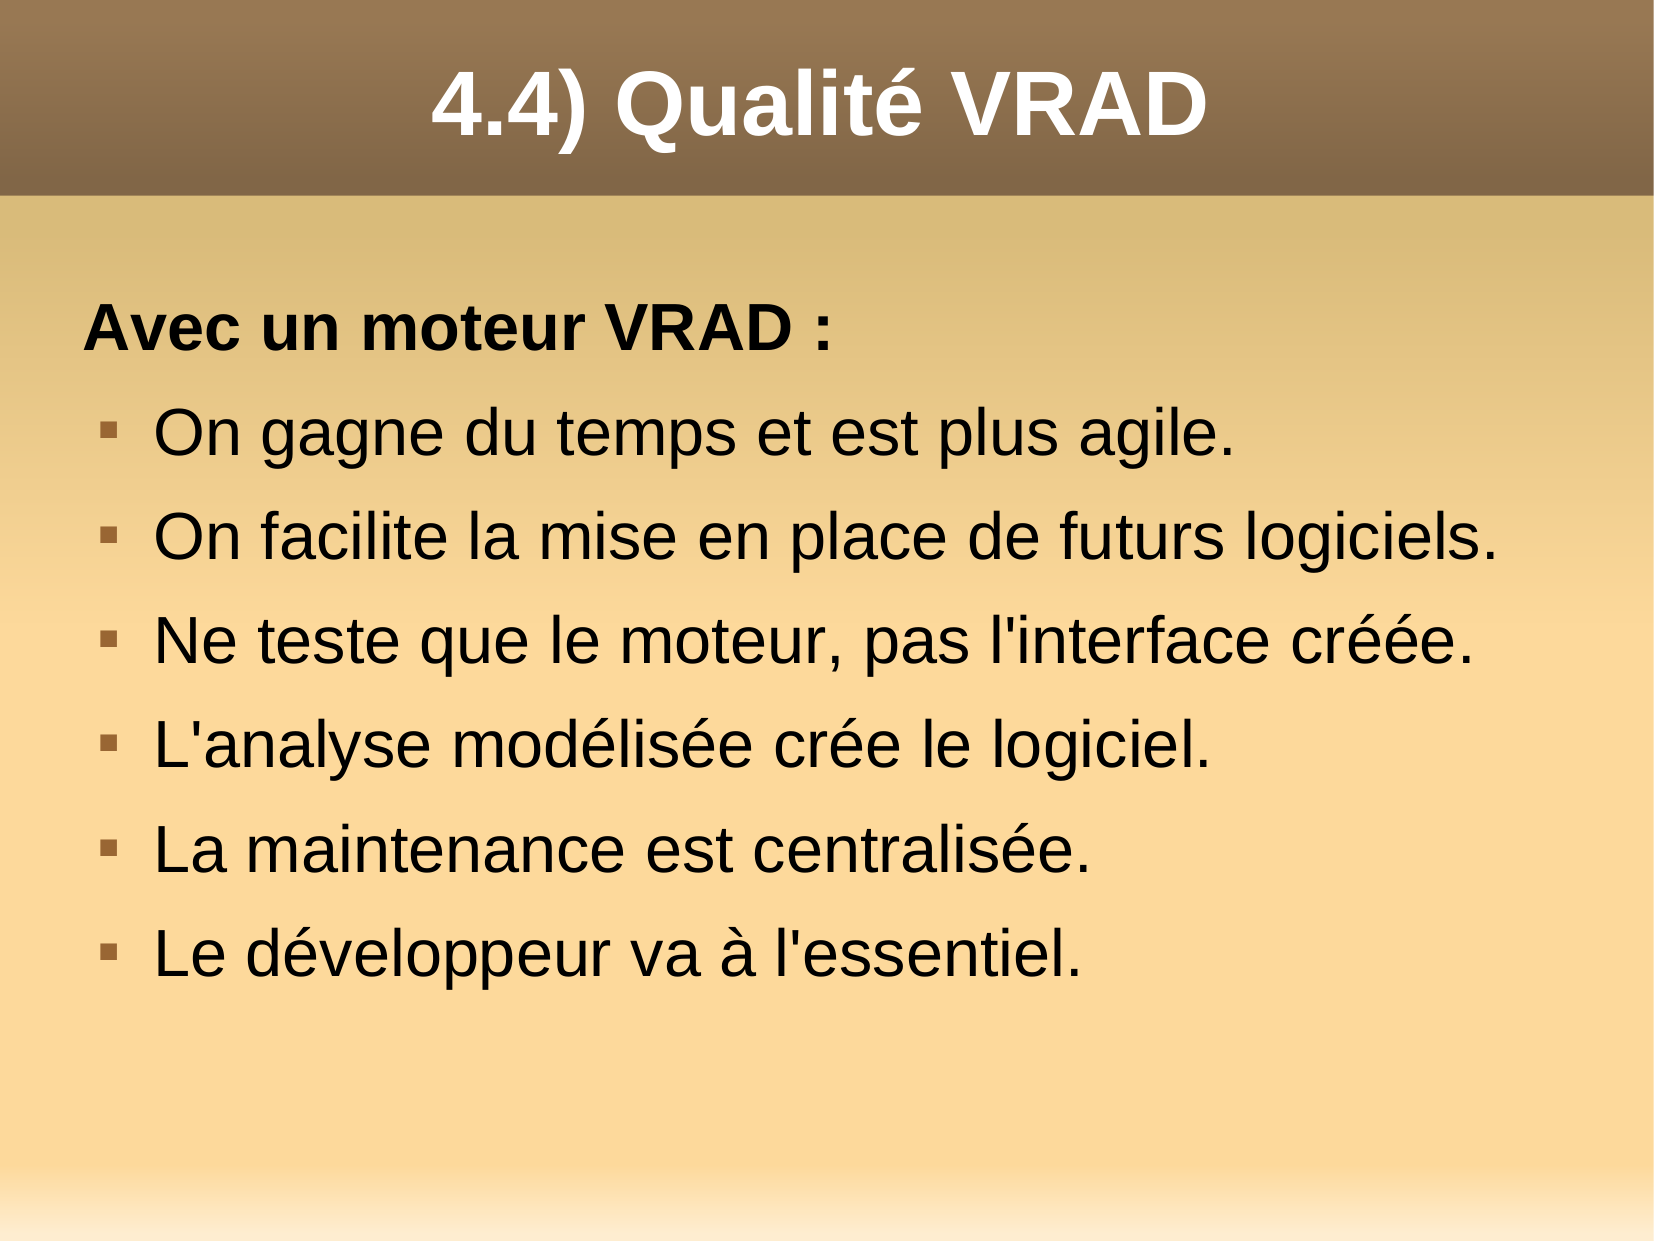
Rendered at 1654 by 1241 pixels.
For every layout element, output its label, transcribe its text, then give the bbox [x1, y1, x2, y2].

picture [0, 0, 1654, 1241]
list Avec un moteur VRAD : On gagne du temps et est plus agile. On facilite la mise en place de futurs logiciels. Ne teste que le moteur, pas l'interface créée. L'analyse modélisée crée le logiciel. La maintenance est centralisée. Le développeur va à l'essentiel. [82, 290, 1571, 1094]
title 4.4) Qualité VRAD [76, 7, 1565, 200]
